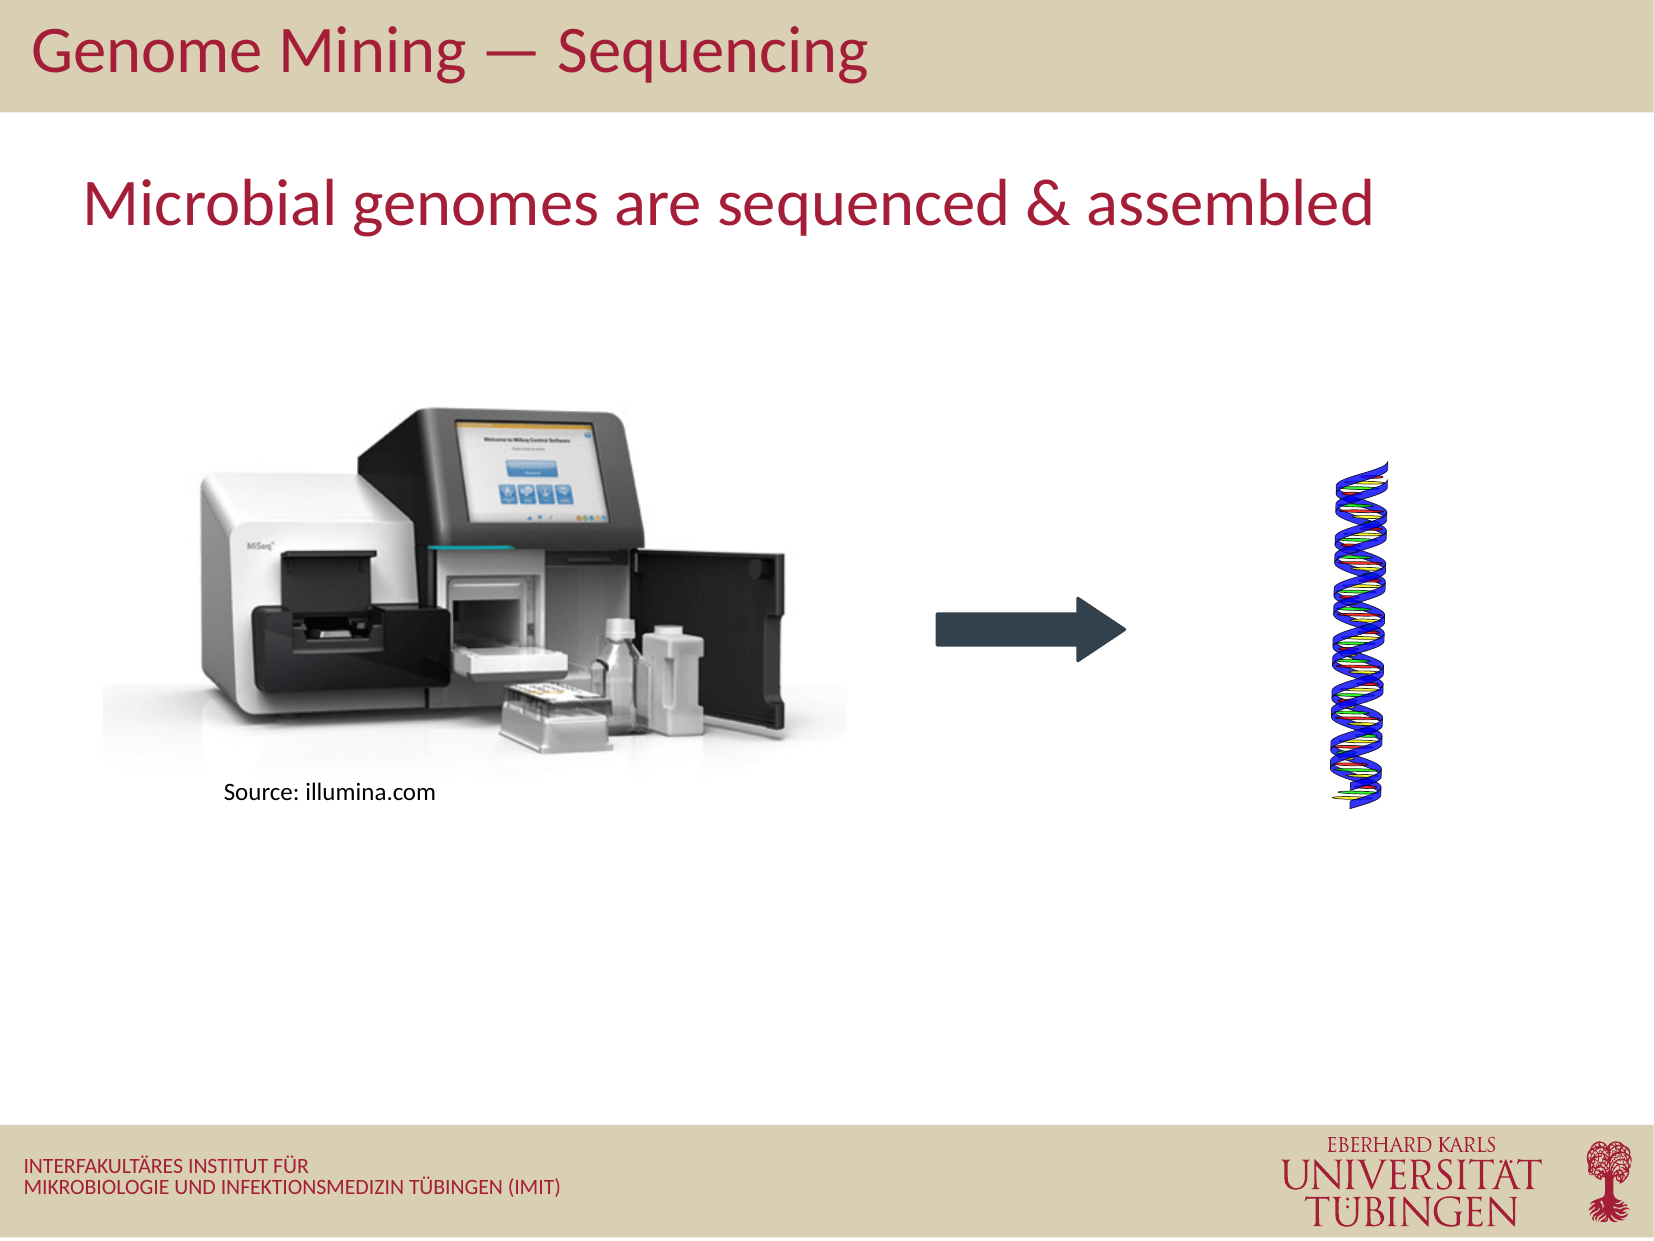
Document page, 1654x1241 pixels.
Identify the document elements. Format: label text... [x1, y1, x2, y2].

title Genome Mining — Sequencing [31, 0, 1374, 113]
text_box Source: illumina.com [209, 773, 452, 820]
text_box [937, 598, 1125, 661]
picture [103, 373, 847, 784]
list Microbial genomes are sequenced & assembled [82, 175, 1571, 263]
picture [1225, 448, 1510, 823]
